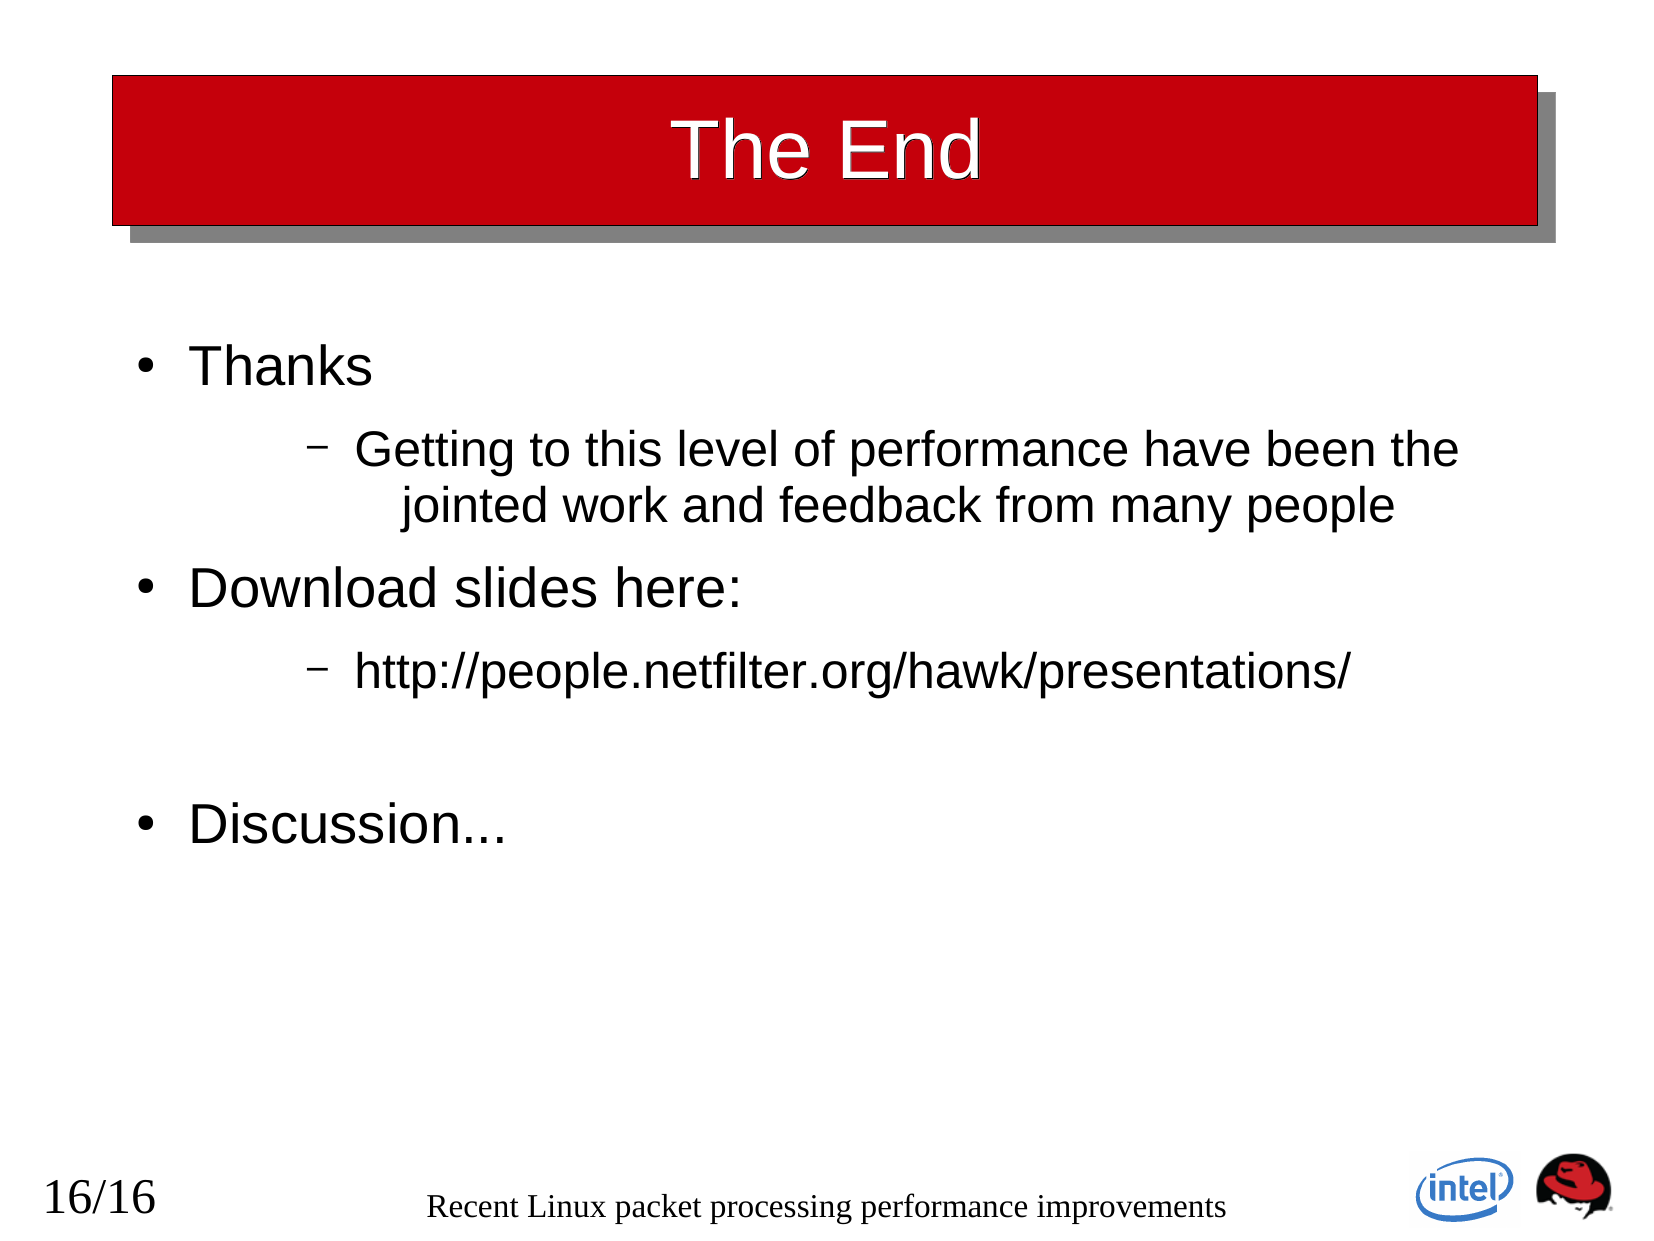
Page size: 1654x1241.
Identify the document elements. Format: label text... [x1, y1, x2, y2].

list Thanks Getting to this level of performance have been the jointed work and feedback from many people Download slides here: http://people.netfilter.org/hawk/presentations/ Discussion... [118, 334, 1544, 1123]
title The End [116, 75, 1538, 226]
picture [1535, 1151, 1619, 1229]
picture [1409, 1151, 1521, 1228]
